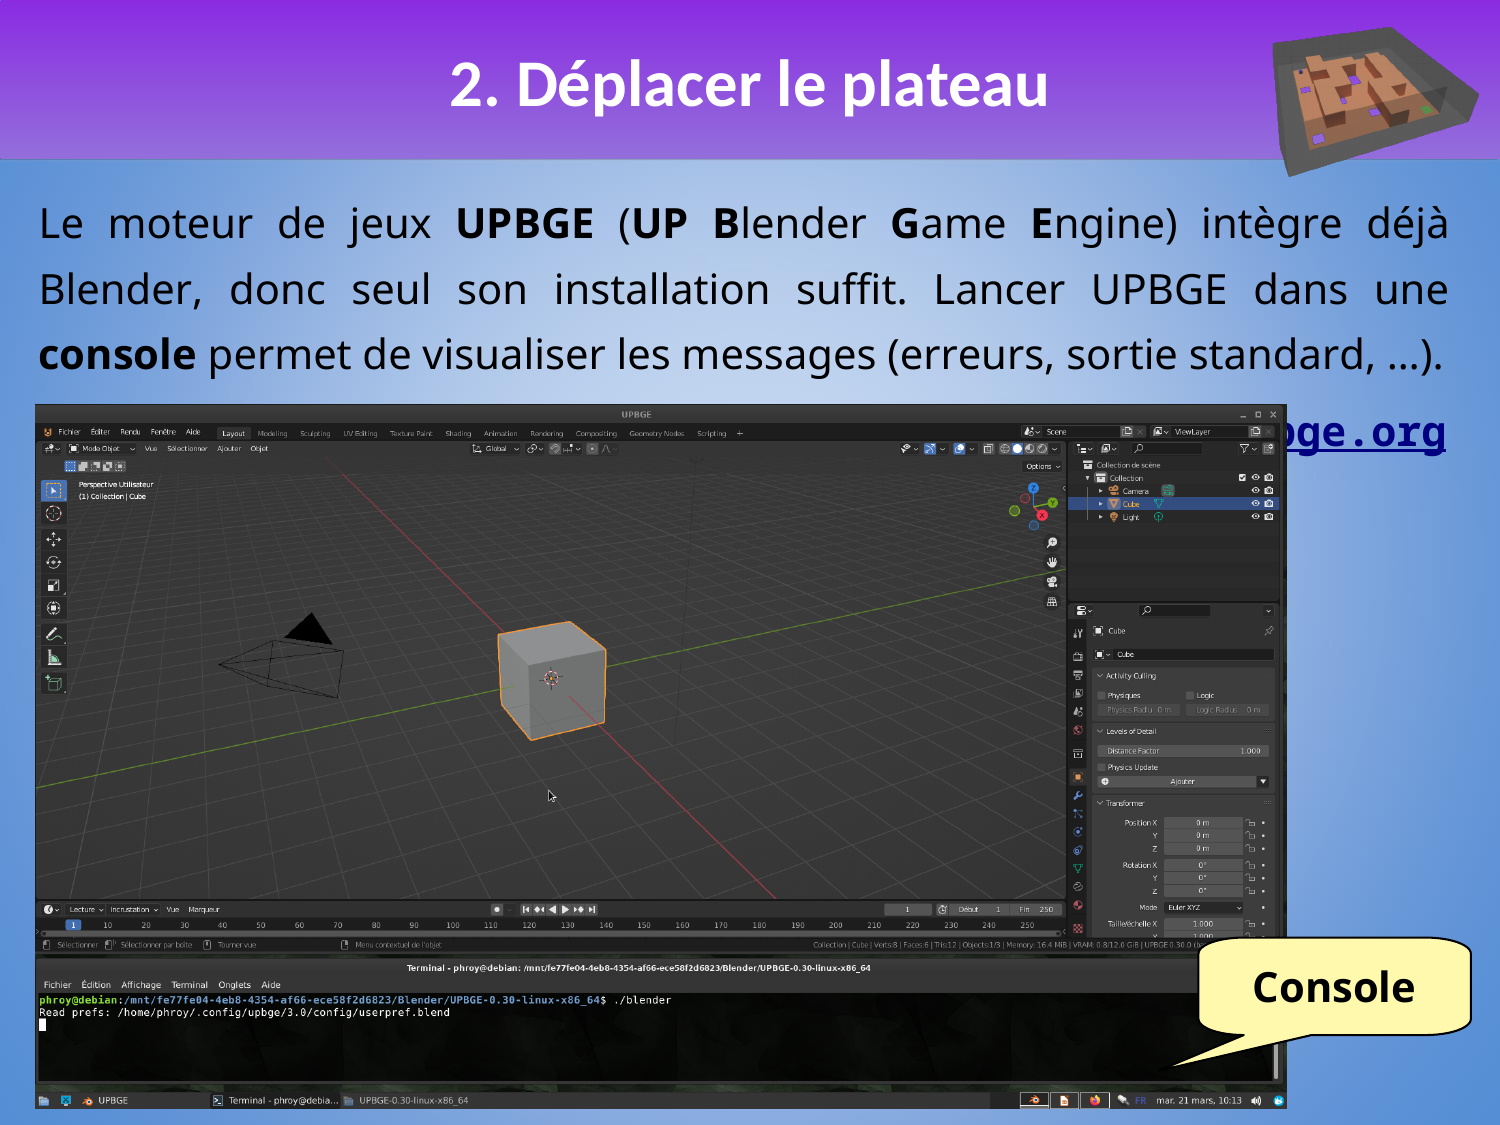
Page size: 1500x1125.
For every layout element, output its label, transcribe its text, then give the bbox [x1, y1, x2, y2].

text_box Le moteur de jeux UPBGE (UP Blender Game Engine) intègre déjà Blender, donc seul son installation suffit. Lancer UPBGE dans une console permet de visualiser les messages (erreurs, sortie standard, …). UPBGE (version 0.3+) ce trouve à cette adresse : https://upbge.org [23, 178, 1465, 395]
picture [0, 27, 1500, 1125]
text_box Console [1158, 937, 1471, 1071]
text_box 2. Déplacer le plateau [0, 0, 1500, 159]
